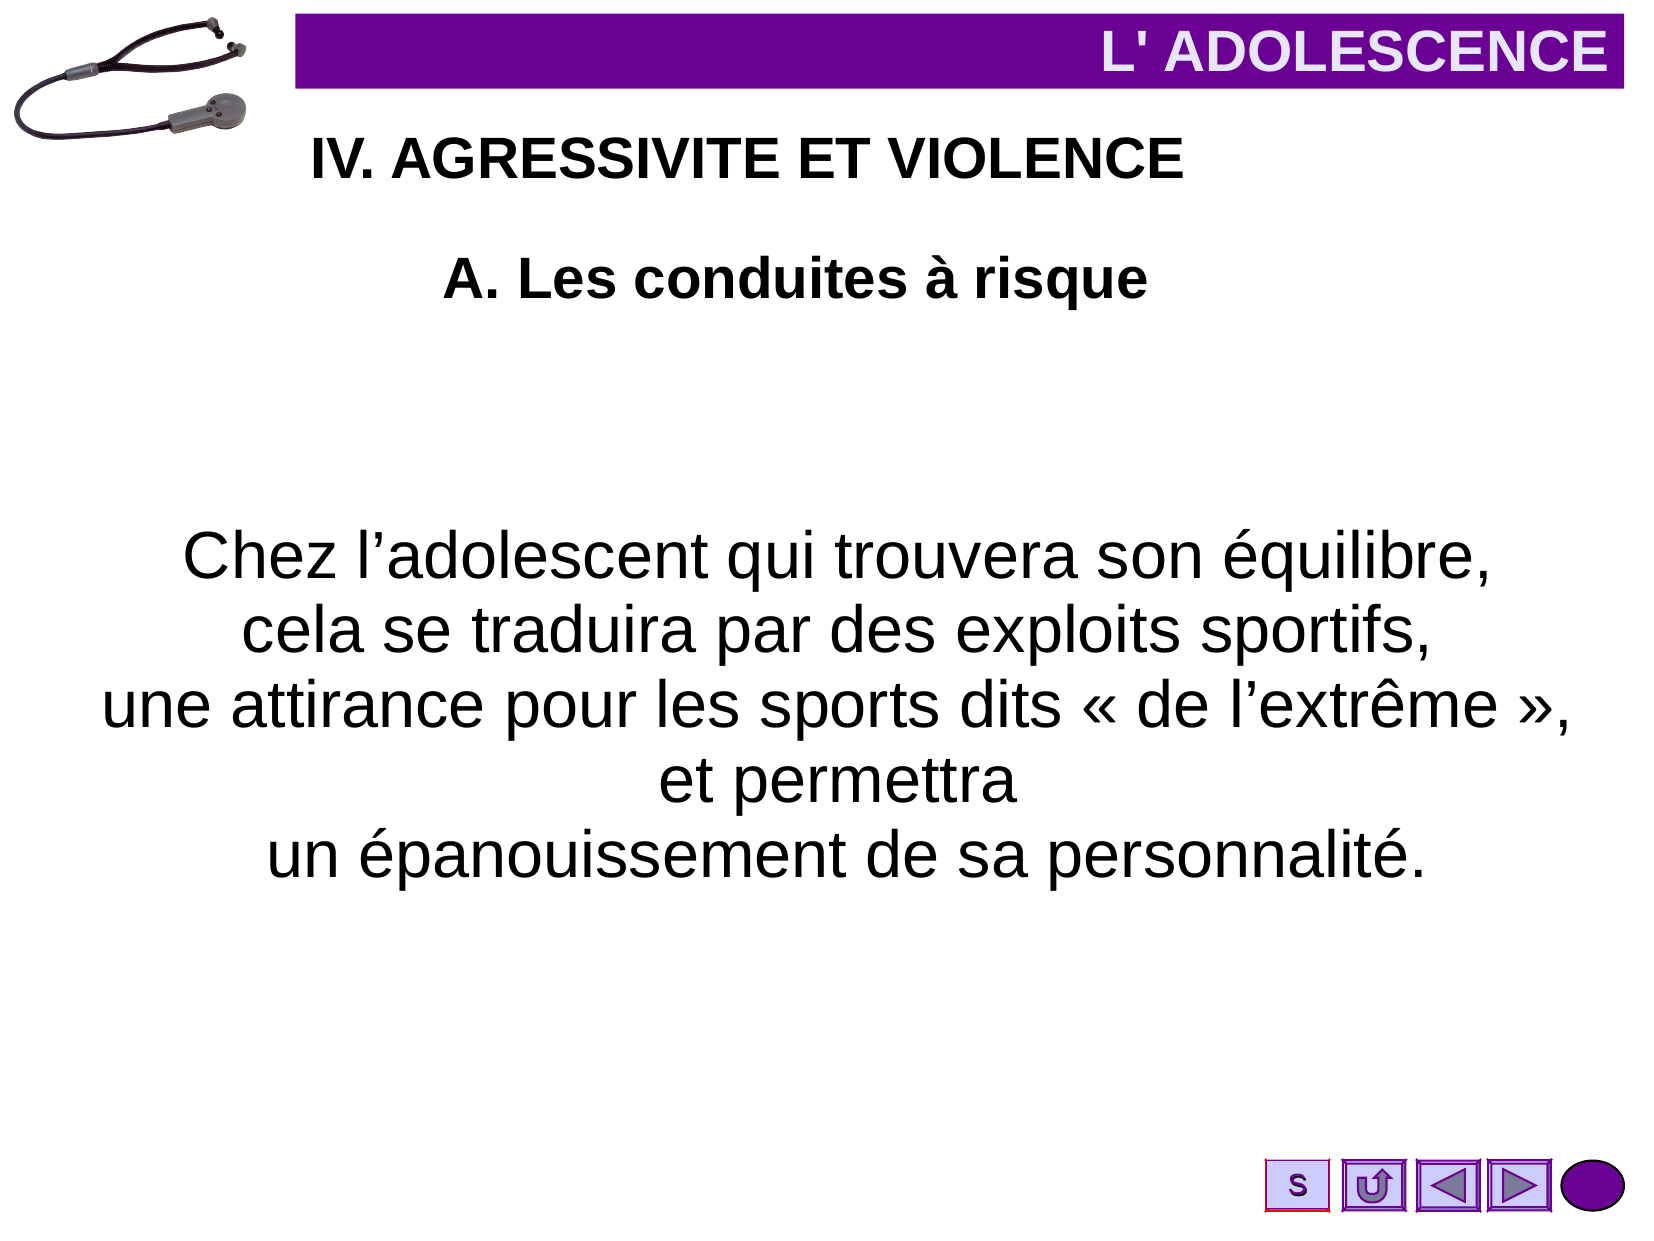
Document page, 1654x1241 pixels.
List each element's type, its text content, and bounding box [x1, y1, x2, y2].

picture [8, 8, 260, 153]
text_box [1561, 1160, 1625, 1211]
text_box IV. AGRESSIVITE ET VIOLENCE [295, 118, 1200, 200]
text_box A. Les conduites à risque [442, 231, 1409, 295]
text_box Chez l’adolescent qui trouvera son équilibre, cela se traduira par des exploits sportifs, une attirance pour les sports dits « de l’extrême », et permettra un épanouissement de sa personnalité. [88, 295, 1607, 1114]
text_box L' ADOLESCENCE [295, 13, 1625, 89]
